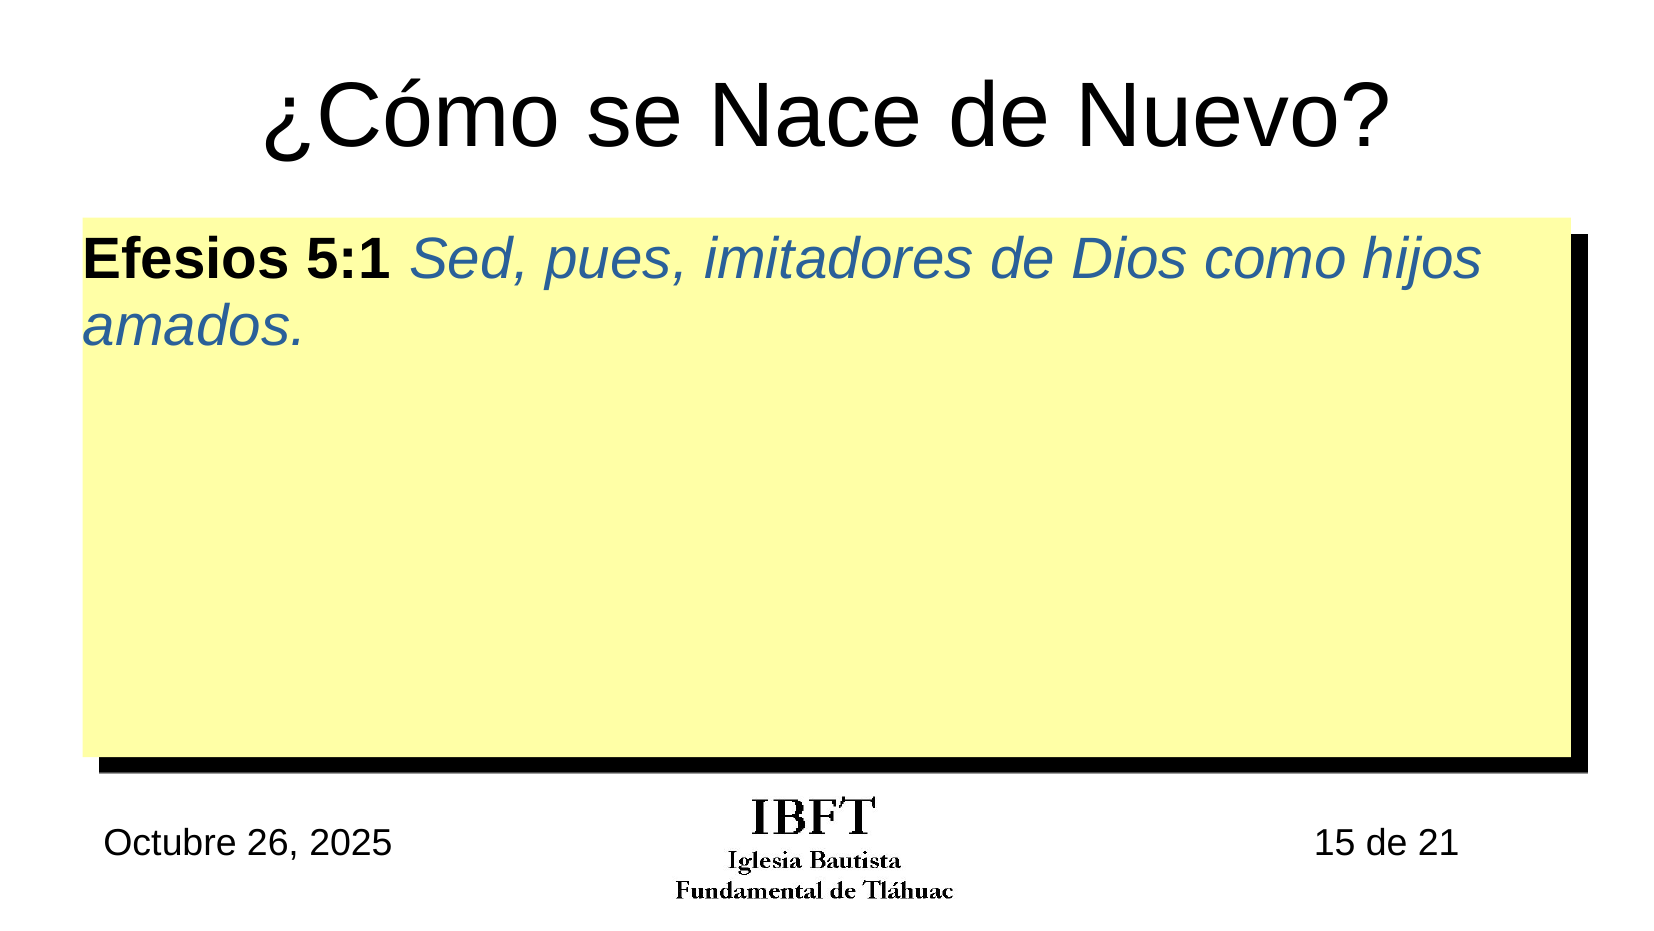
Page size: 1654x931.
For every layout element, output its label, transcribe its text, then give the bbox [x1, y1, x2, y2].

title ¿Cómo se Nace de Nuevo? [82, 37, 1571, 193]
text_box Octubre 26, 2025 [88, 814, 414, 874]
text_box <number> de 21 [1299, 814, 1565, 914]
picture [649, 784, 970, 911]
list Efesios 5:1 Sed, pues, imitadores de Dios como hijos amados. 1 Juan 2:6 El que dice que permanece en él, debe andar como él anduvo. [82, 217, 1571, 758]
